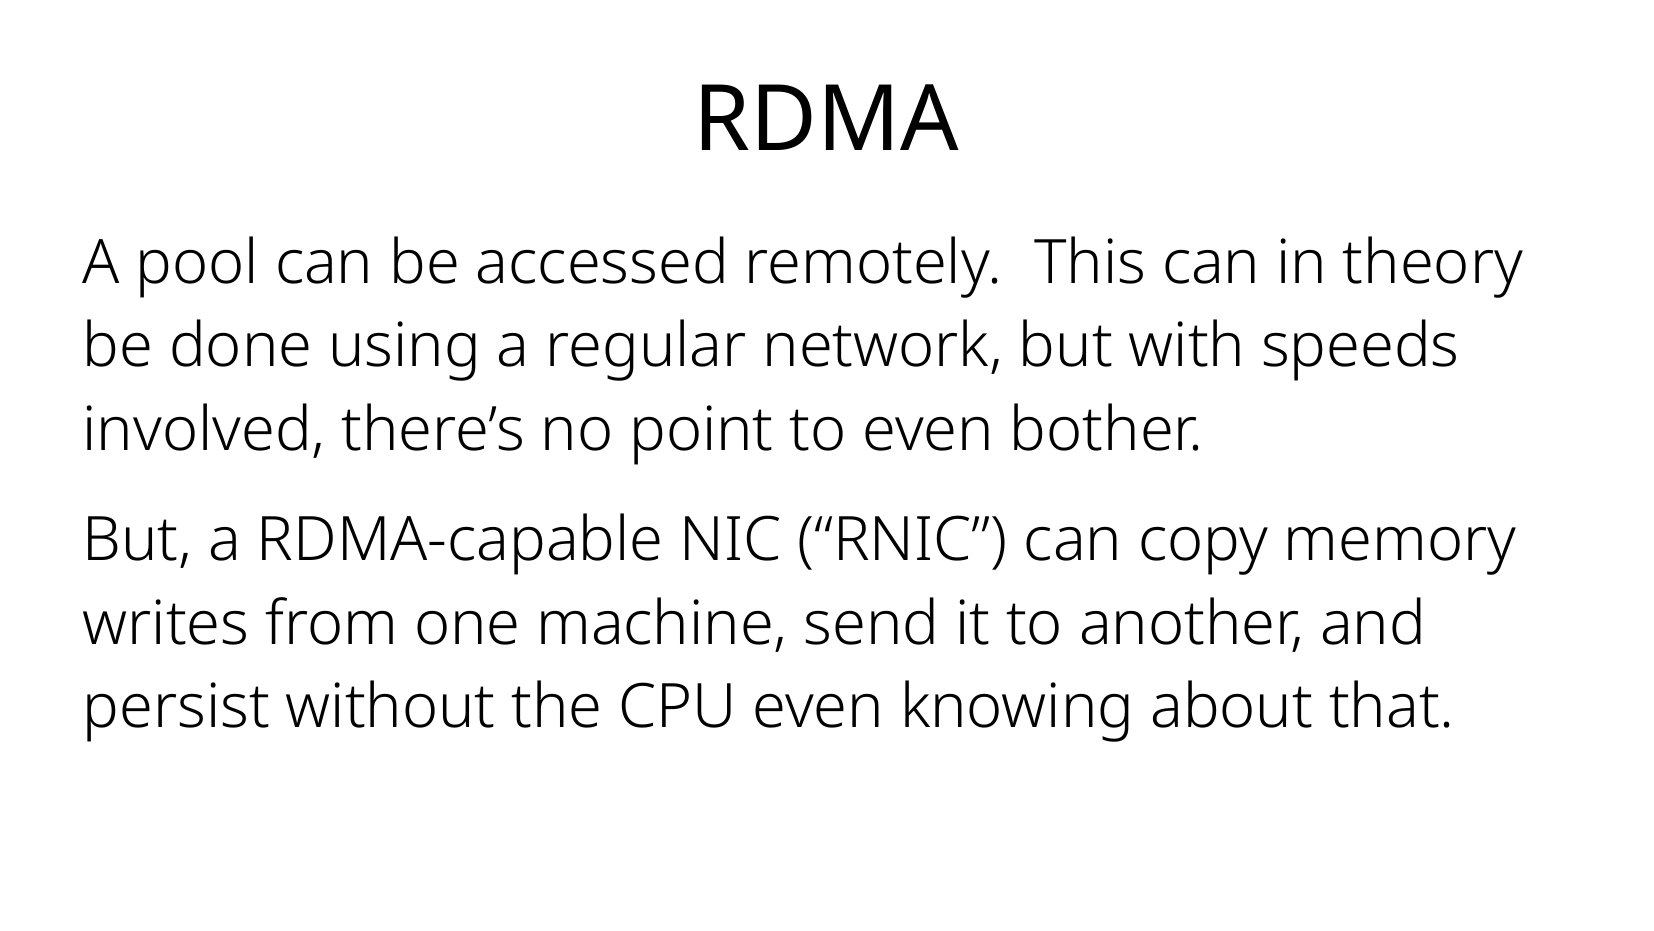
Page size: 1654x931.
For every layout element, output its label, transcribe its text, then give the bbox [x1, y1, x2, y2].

list A pool can be accessed remotely. This can in theory be done using a regular network, but with speeds involved, there’s no point to even bother. But, a RDMA-capable NIC (“RNIC”) can copy memory writes from one machine, send it to another, and persist without the CPU even knowing about that. [82, 217, 1571, 758]
title RDMA [82, 37, 1571, 193]
